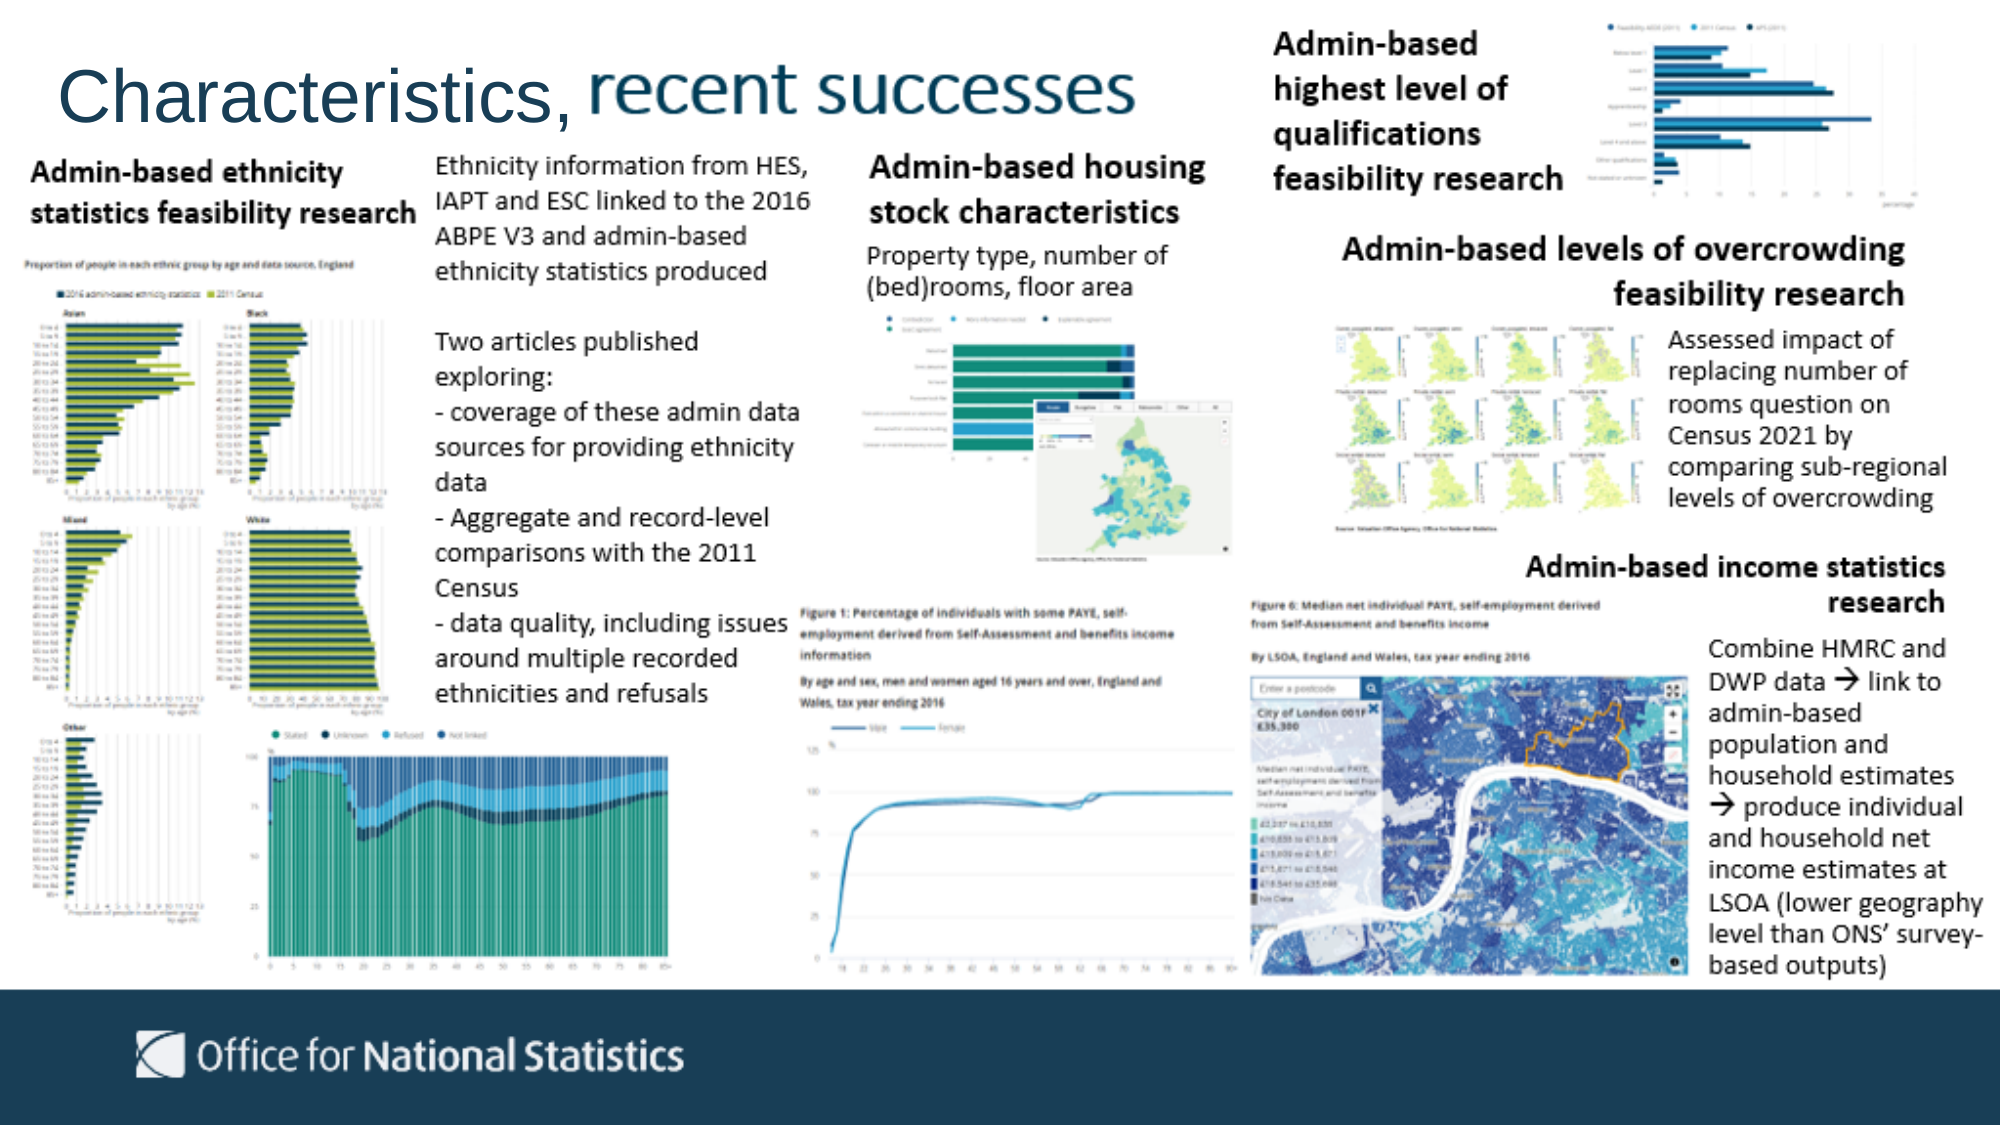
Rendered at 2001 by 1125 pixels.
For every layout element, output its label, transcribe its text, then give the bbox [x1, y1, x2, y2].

text_box Characteristics, [42, 40, 590, 137]
picture [0, 0, 2000, 1125]
